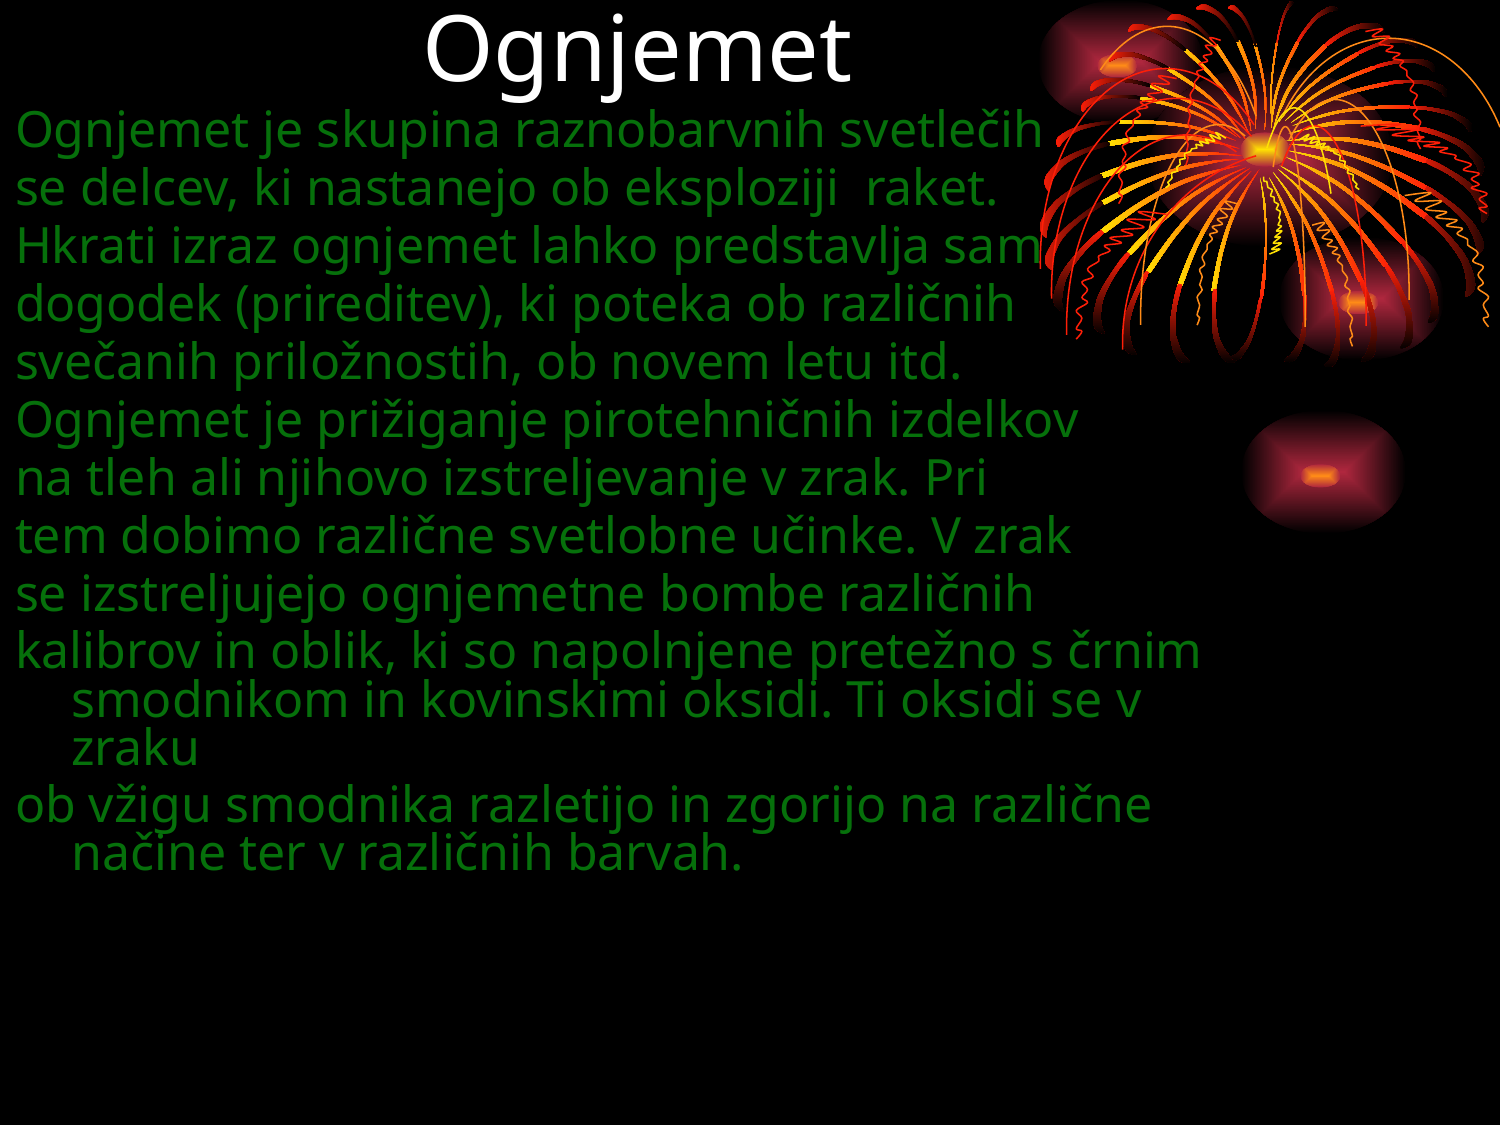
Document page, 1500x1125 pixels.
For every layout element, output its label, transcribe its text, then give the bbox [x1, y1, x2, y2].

list Ognjemet je skupina raznobarvnih svetlečih se delcev, ki nastanejo ob eksploziji raket. Hkrati izraz ognjemet lahko predstavlja sam dogodek (prireditev), ki poteka ob različnih svečanih priložnostih, ob novem letu itd. Ognjemet je prižiganje pirotehničnih izdelkov na tleh ali njihovo izstreljevanje v zrak. Pri tem dobimo različne svetlobne učinke. V zrak se izstreljujejo ognjemetne bombe različnih kalibrov in oblik, ki so napolnjene pretežno s črnim smodnikom in kovinskimi oksidi. Ti oksidi se v zraku ob vžigu smodnika razletijo in zgorijo na različne načine ter v različnih barvah. [0, 101, 1275, 1125]
title Ognjemet [0, 0, 1275, 101]
